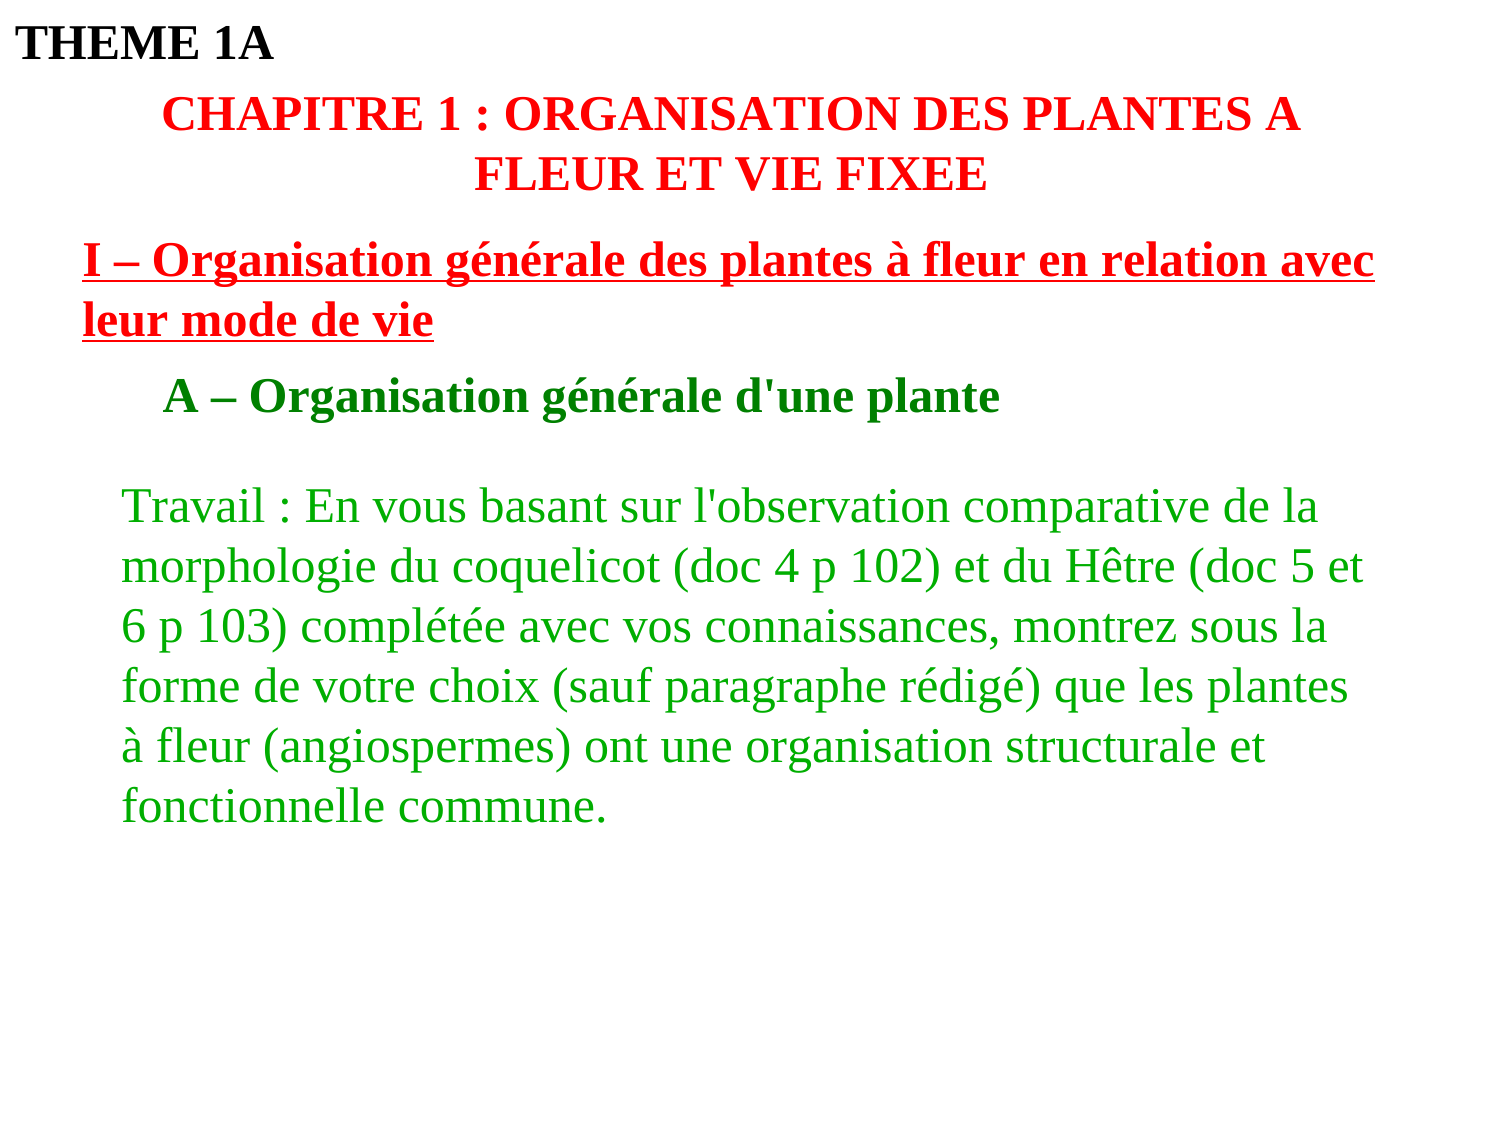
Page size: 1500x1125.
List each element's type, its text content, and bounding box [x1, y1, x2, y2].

text_box A – Organisation générale d'une plante [147, 354, 1380, 430]
text_box Travail : En vous basant sur l'observation comparative de la morphologie du coquelicot (doc 4 p 102) et du Hêtre (doc 5 et 6 p 103) complétée avec vos connaissances, montrez sous la forme de votre choix (sauf paragraphe rédigé) que les plantes à fleur (angiospermes) ont une organisation structurale et fonctionnelle commune. [106, 464, 1382, 840]
text_box THEME 1A [0, 1, 355, 77]
text_box I – Organisation générale des plantes à fleur en relation avec leur mode de vie [67, 218, 1418, 355]
text_box CHAPITRE 1 : ORGANISATION DES PLANTES A FLEUR ET VIE FIXEE [99, 72, 1363, 209]
